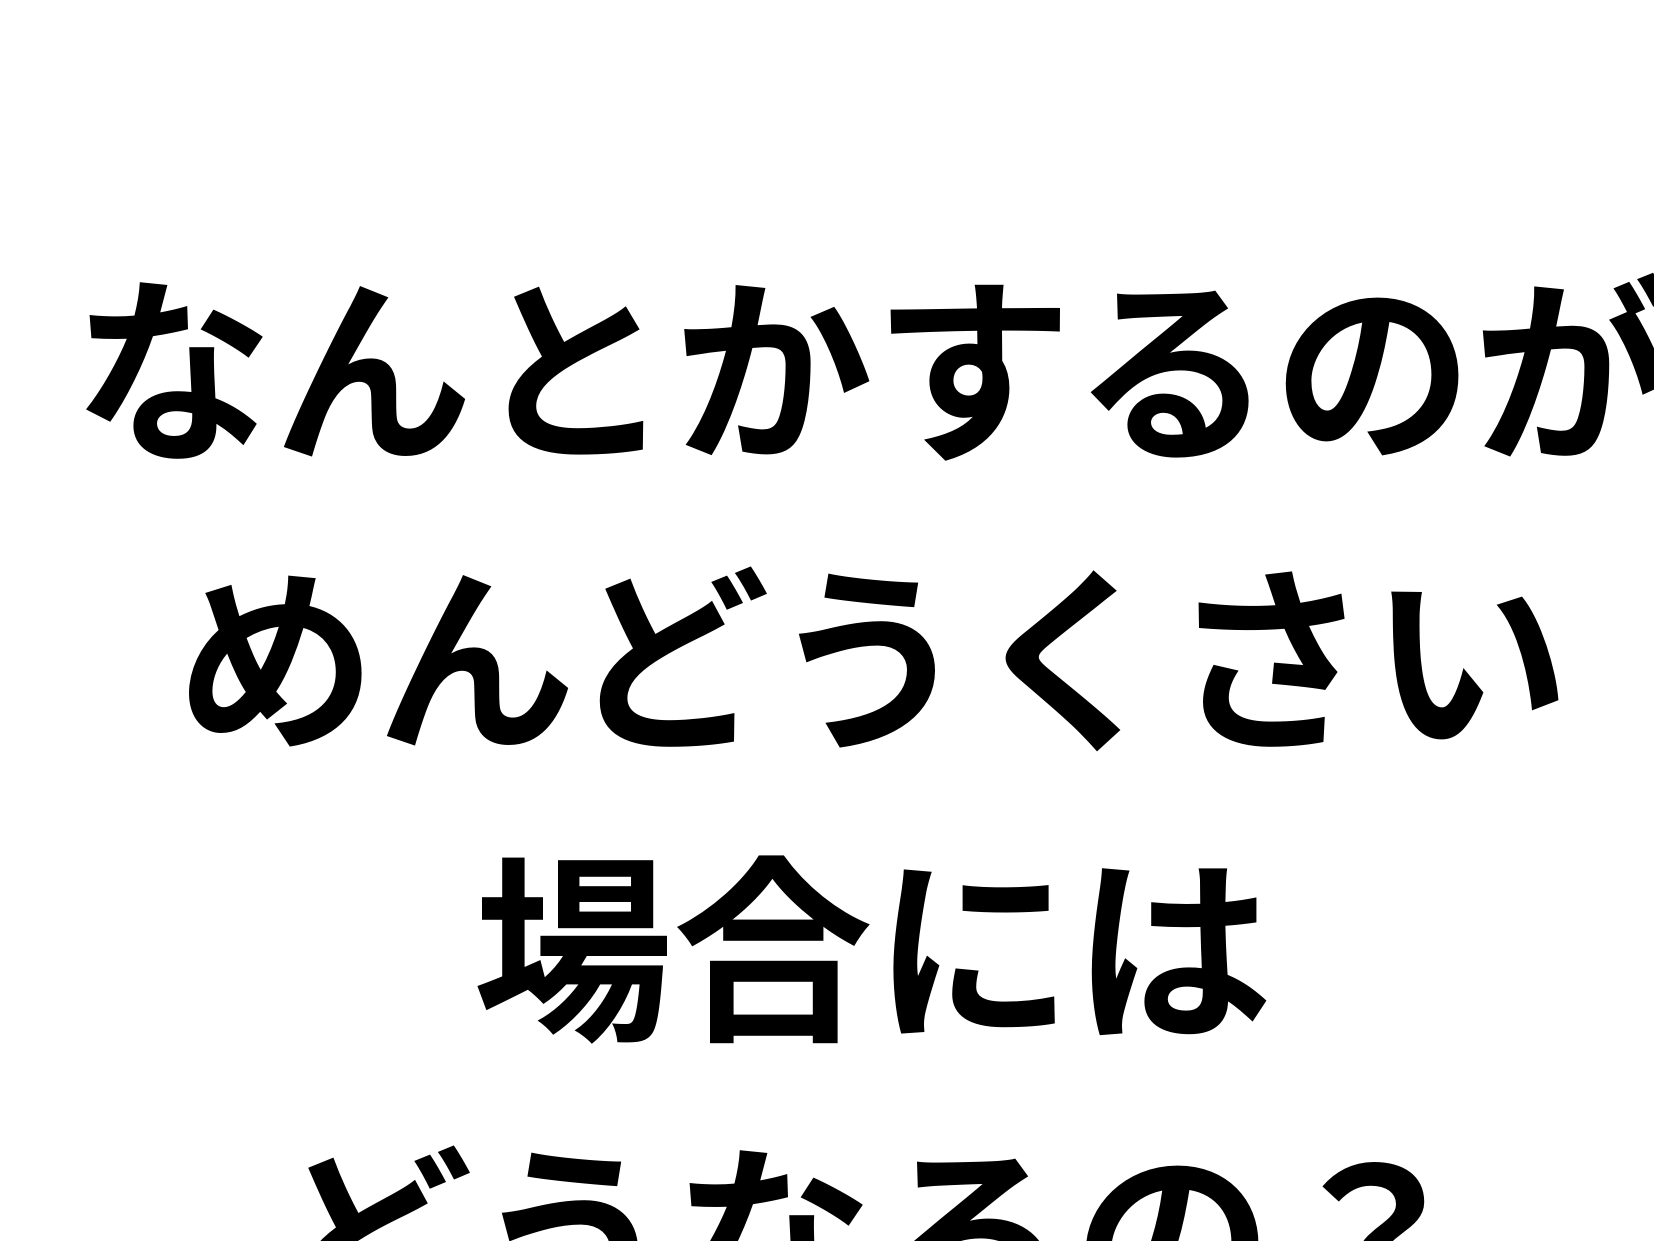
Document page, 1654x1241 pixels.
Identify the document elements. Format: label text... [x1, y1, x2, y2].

text_box なんとかするのが めんどうくさい 場合には どうなるの？ [59, 206, 1582, 1023]
